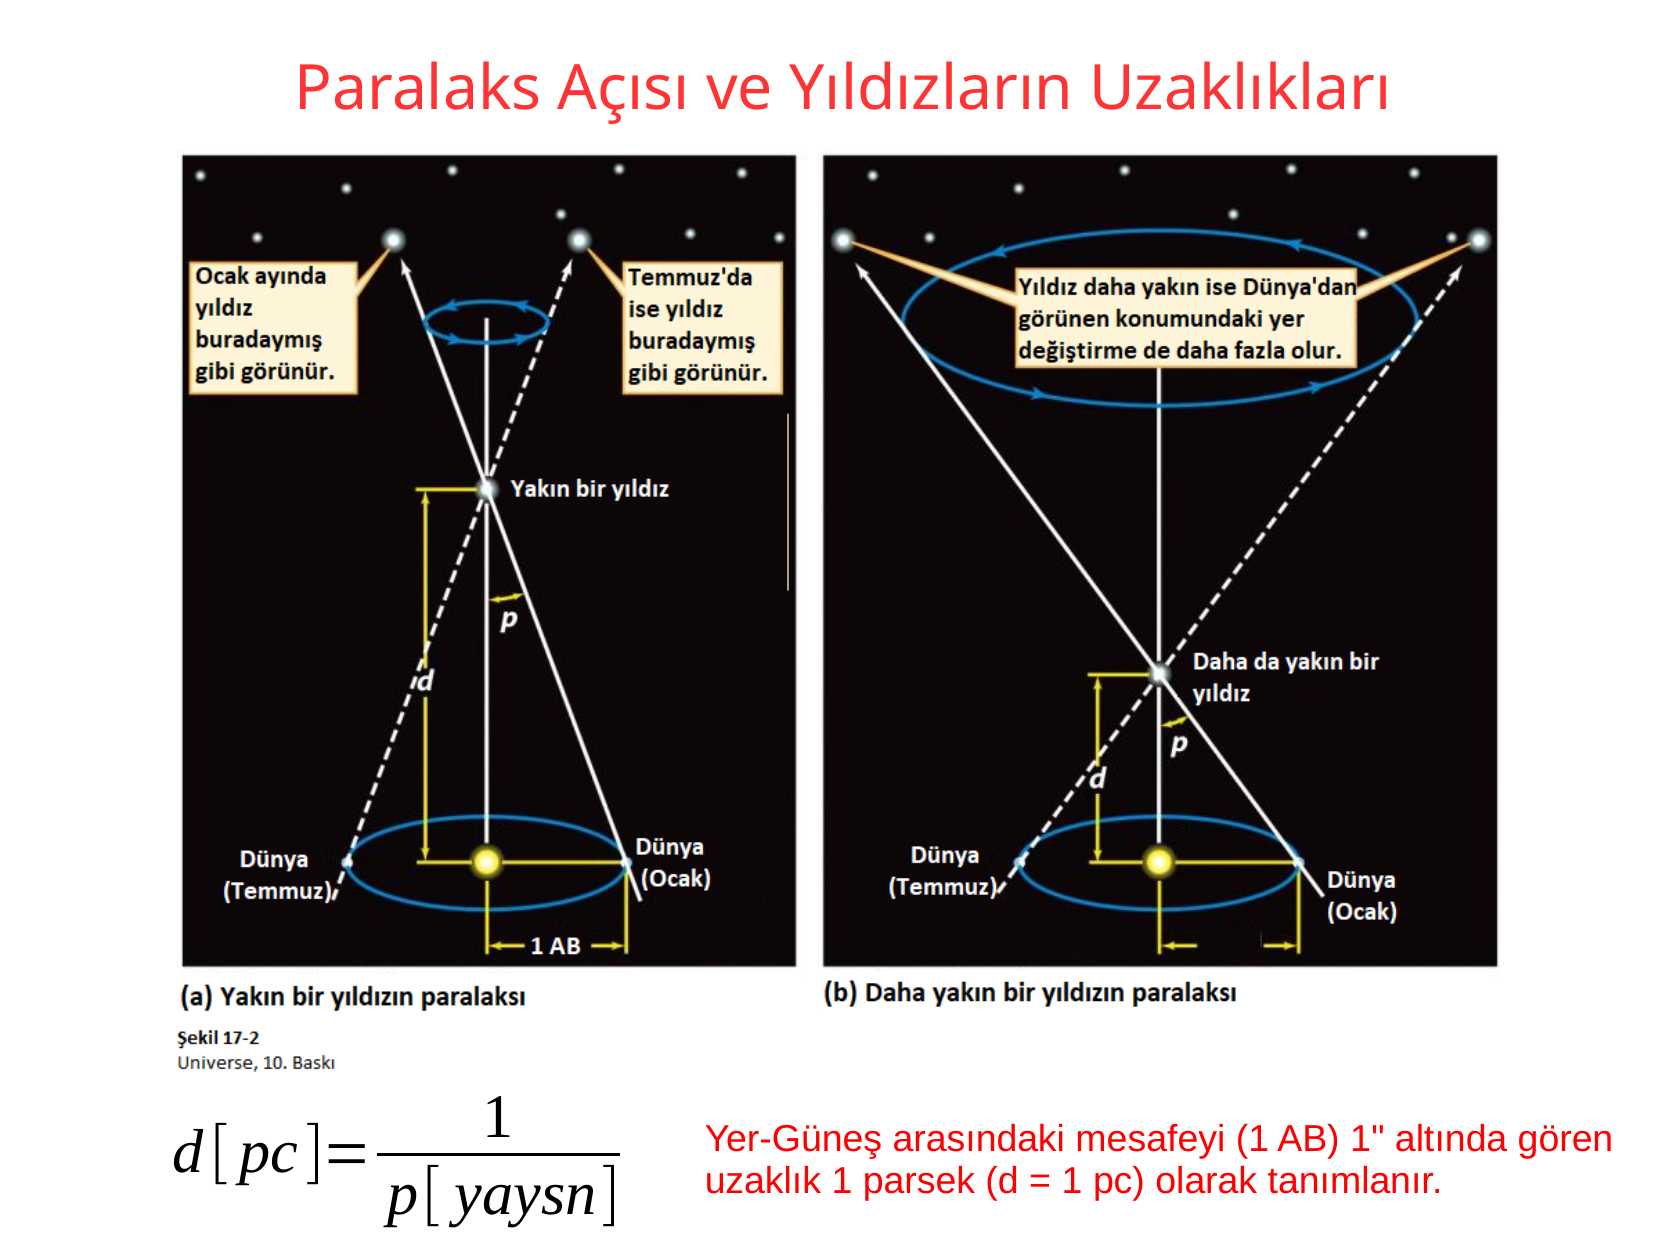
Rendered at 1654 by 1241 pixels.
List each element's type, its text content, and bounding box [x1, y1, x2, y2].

chart [165, 1081, 629, 1231]
text_box Yer-Güneş arasındaki mesafeyi (1 AB) 1" altında gören uzaklık 1 parsek (d = 1 pc) olarak tanımlanır. [690, 1110, 1636, 1216]
title Paralaks Açısı ve Yıldızların Uzaklıkları [82, 18, 1571, 151]
picture [176, 150, 1500, 1076]
